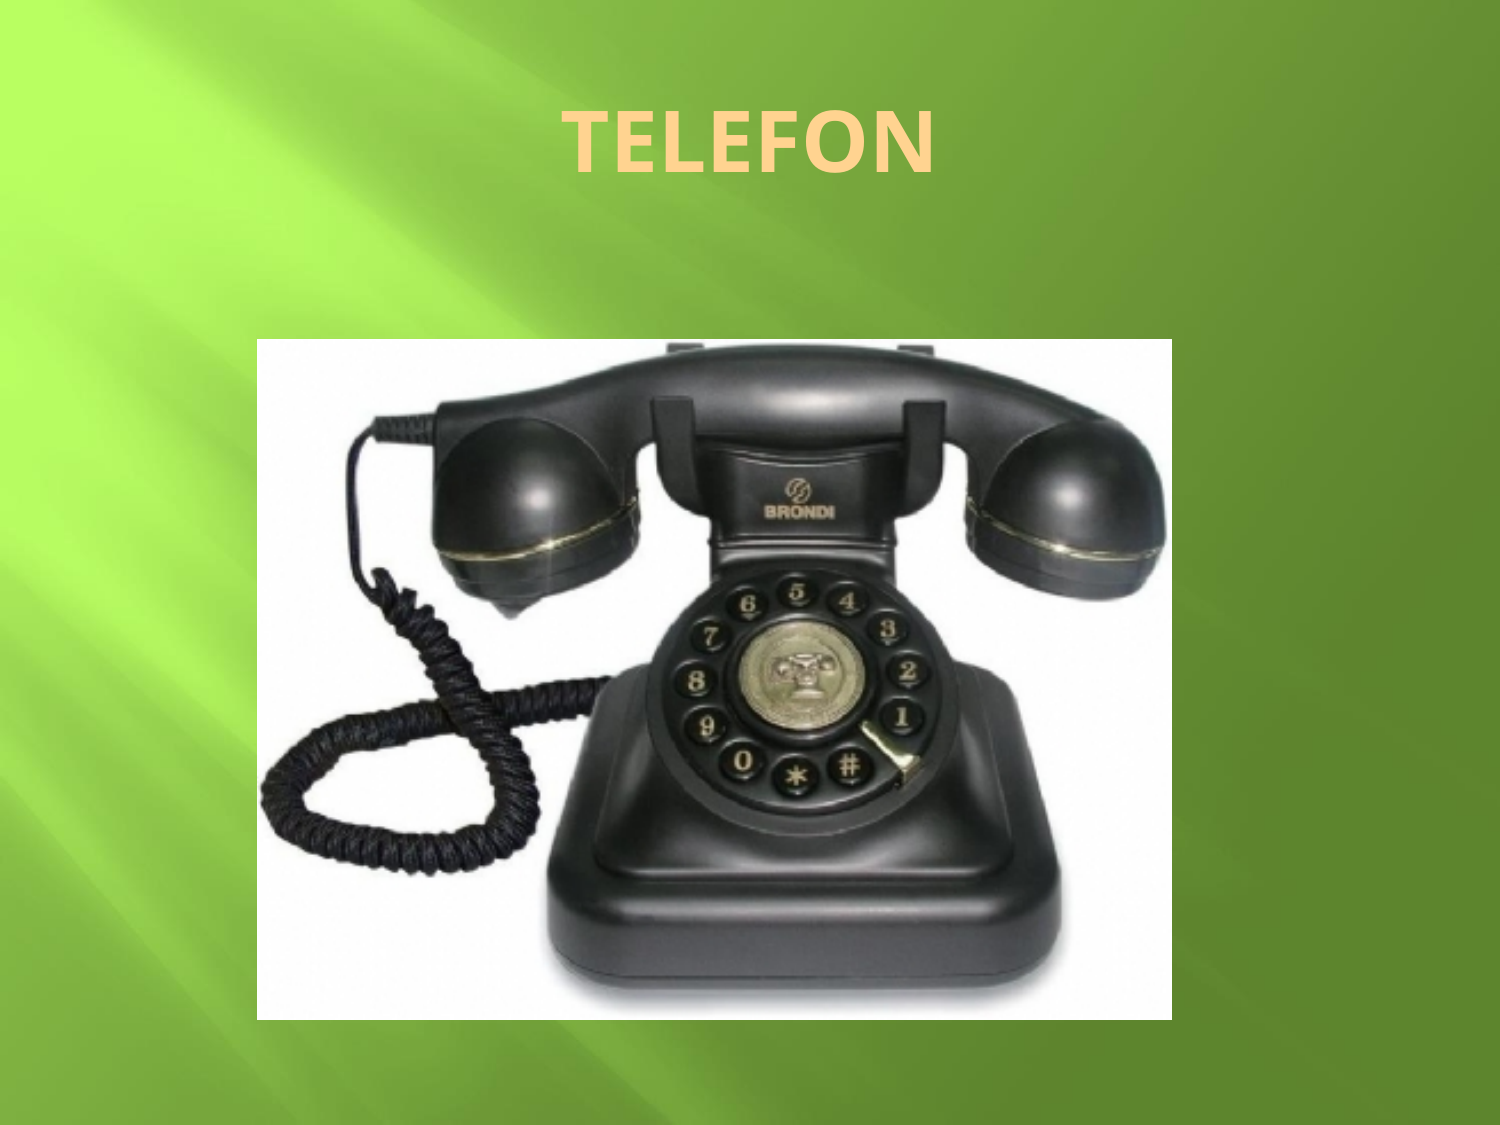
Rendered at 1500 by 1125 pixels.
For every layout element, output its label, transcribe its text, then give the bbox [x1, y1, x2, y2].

picture [0, 0, 1500, 1125]
title TELEFON [75, 45, 1425, 233]
